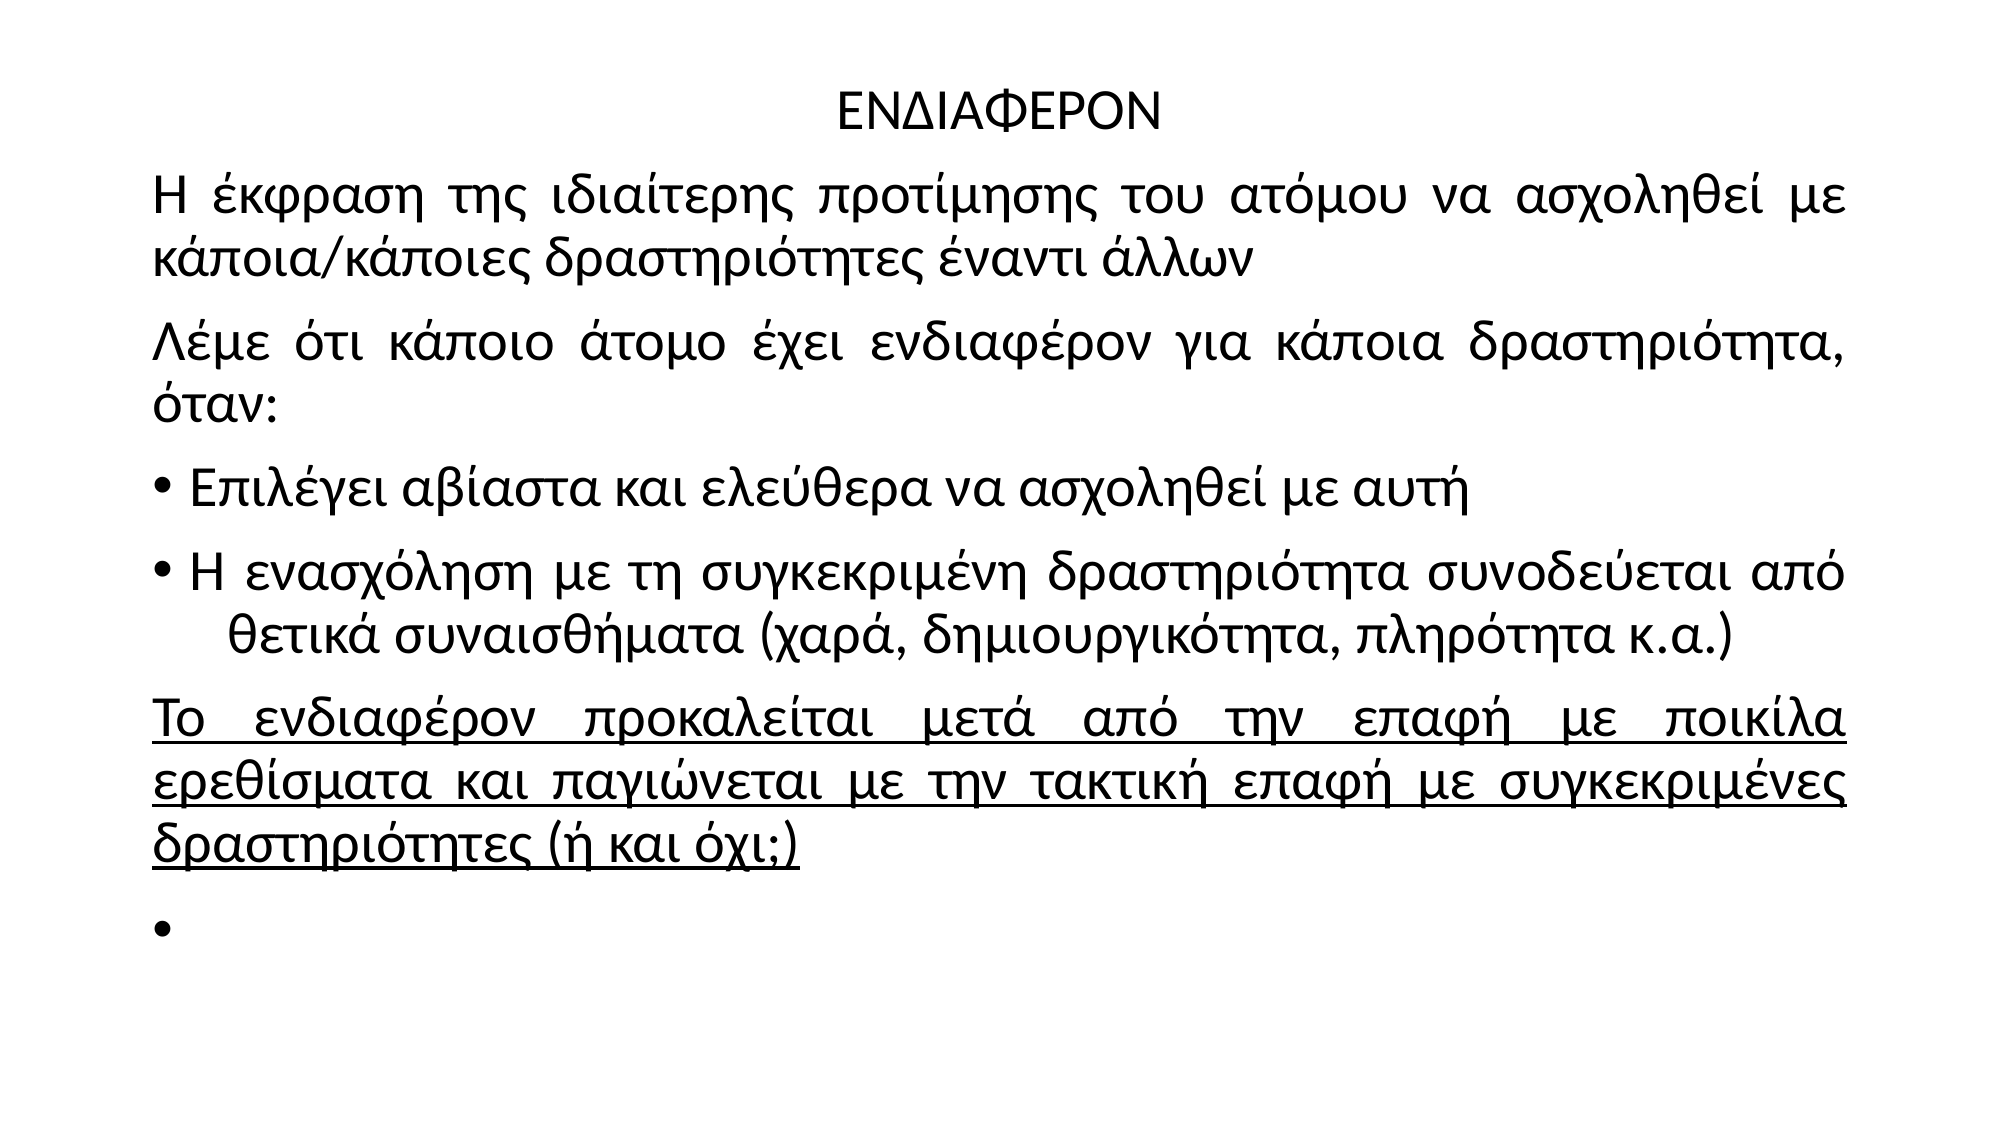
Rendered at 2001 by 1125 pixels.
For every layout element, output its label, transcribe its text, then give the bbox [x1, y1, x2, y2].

list ΕΝΔΙΑΦΕΡΟΝ Η έκφραση της ιδιαίτερης προτίμησης του ατόμου να ασχοληθεί με κάποια/κάποιες δραστηριότητες έναντι άλλων Λέμε ότι κάποιο άτομο έχει ενδιαφέρον για κάποια δραστηριότητα, όταν: Επιλέγει αβίαστα και ελεύθερα να ασχοληθεί με αυτή Η ενασχόληση με τη συγκεκριμένη δραστηριότητα συνοδεύεται από θετικά συναισθήματα (χαρά, δημιουργικότητα, πληρότητα κ.α.) Το ενδιαφέρον προκαλείται μετά από την επαφή με ποικίλα ερεθίσματα και παγιώνεται με την τακτική επαφή με συγκεκριμένες δραστηριότητες (ή και όχι;) [137, 72, 1863, 1014]
